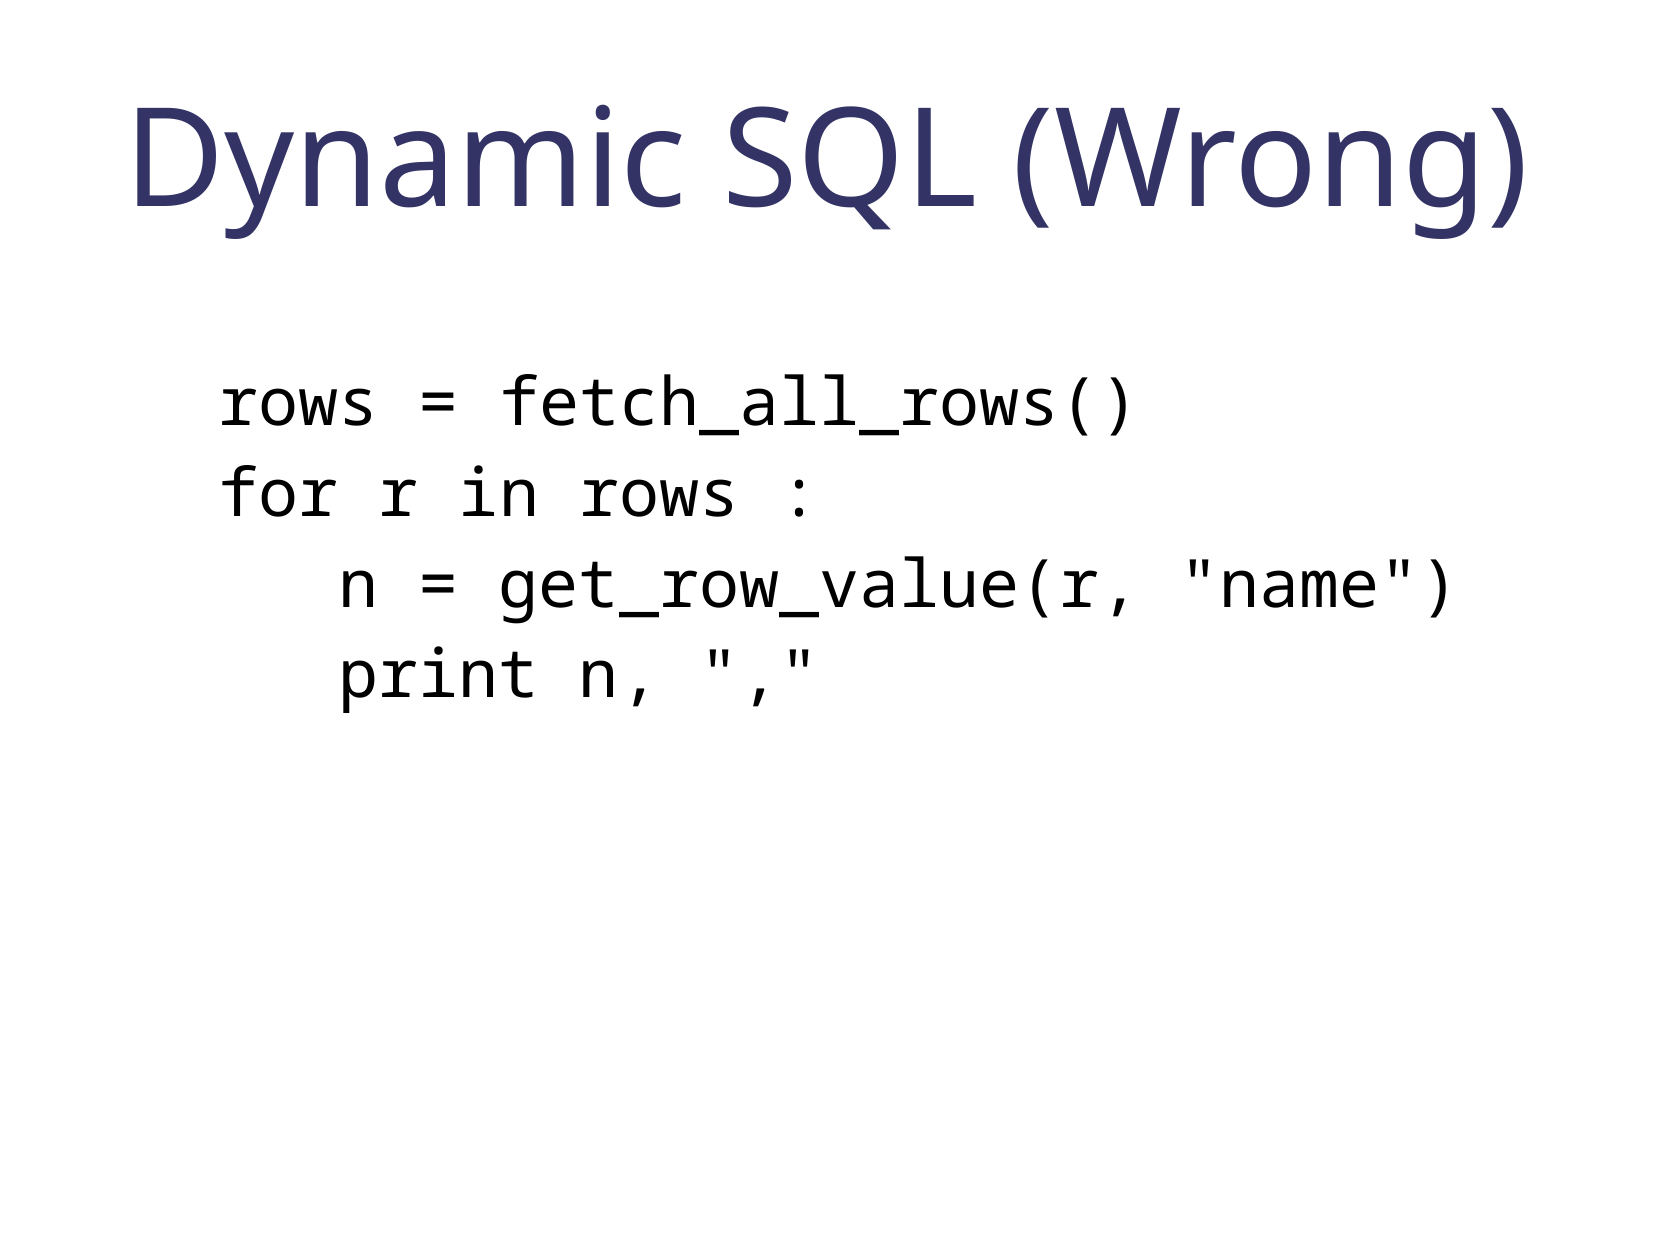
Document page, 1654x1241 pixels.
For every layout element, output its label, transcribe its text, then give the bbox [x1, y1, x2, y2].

subtitle rows = fetch_all_rows() for r in rows : n = get_row_value(r, "name") print n, "," [59, 354, 1625, 1123]
title Dynamic SQL (Wrong) [0, 56, 1654, 250]
